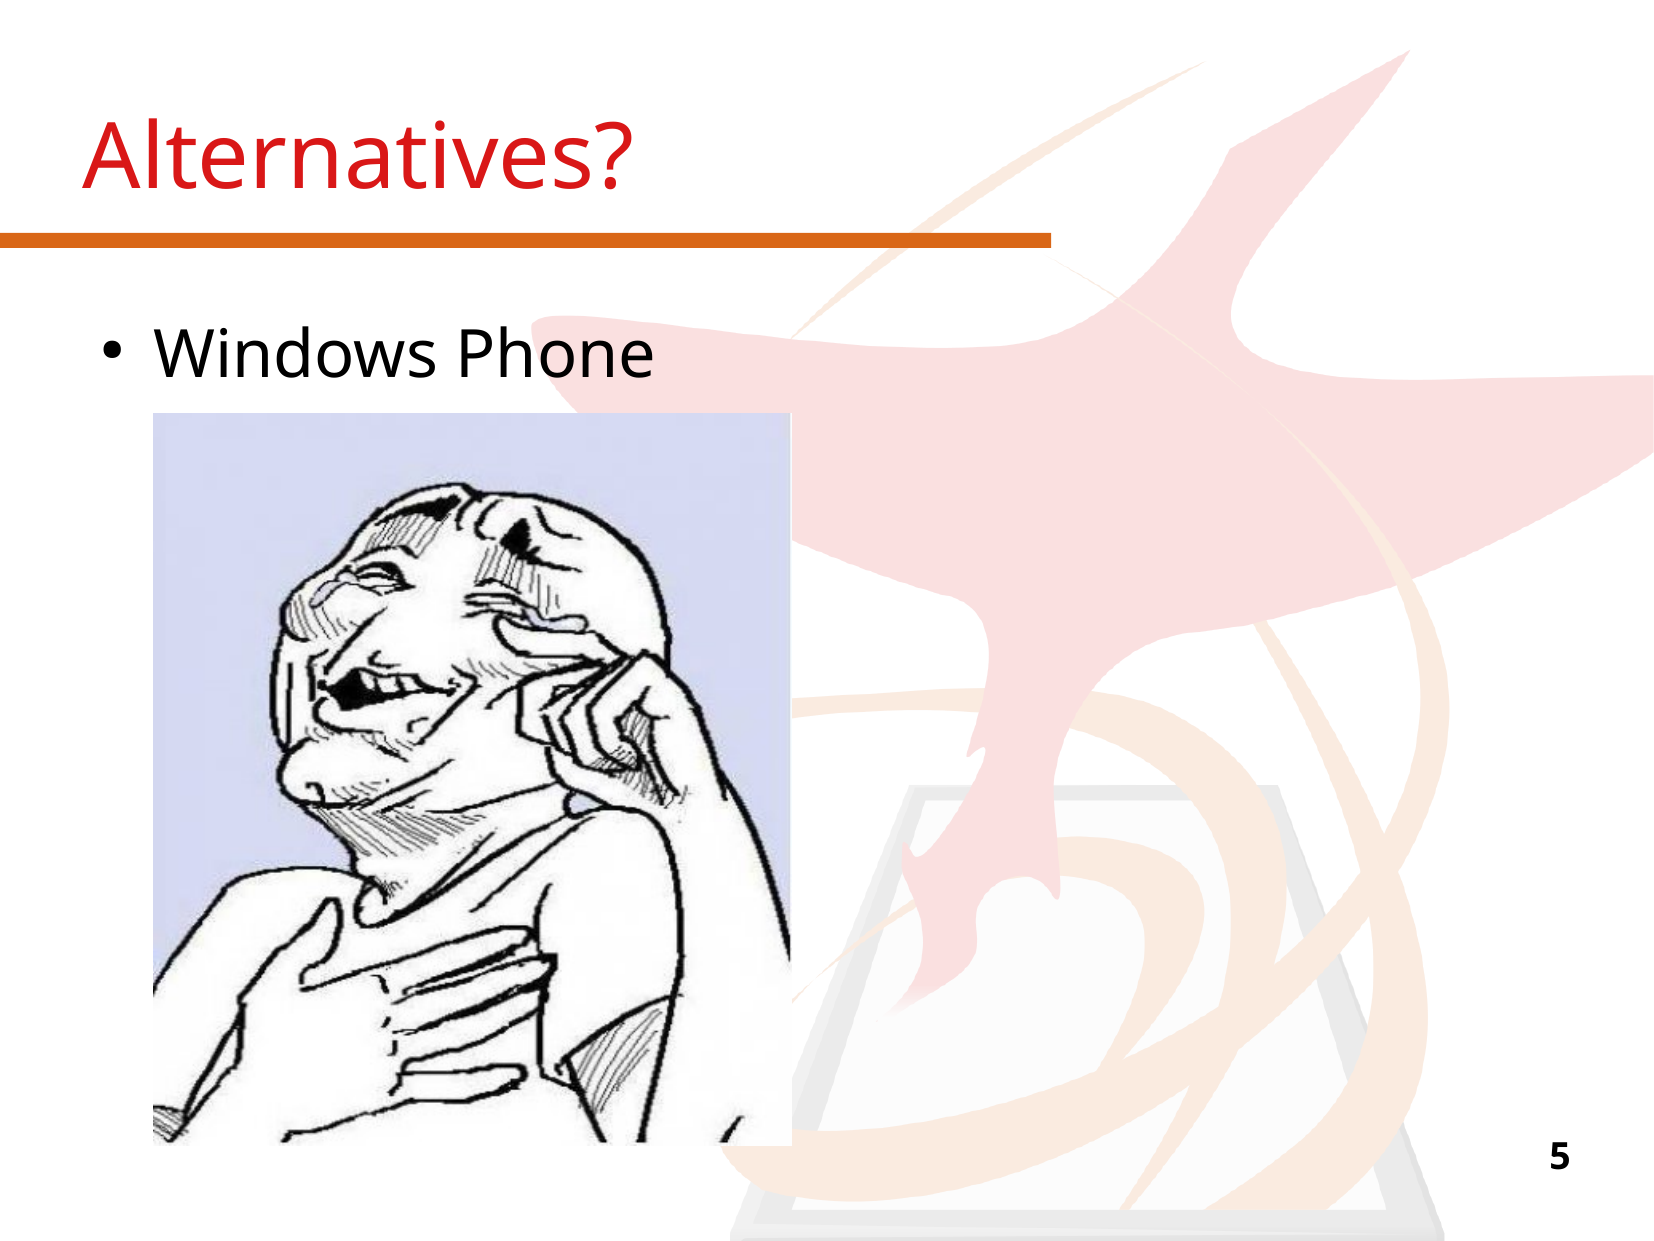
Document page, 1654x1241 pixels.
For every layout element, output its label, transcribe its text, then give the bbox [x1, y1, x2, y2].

title Alternatives? [82, 49, 1571, 257]
list Windows Phone [82, 290, 1571, 414]
picture [153, 49, 1654, 1241]
